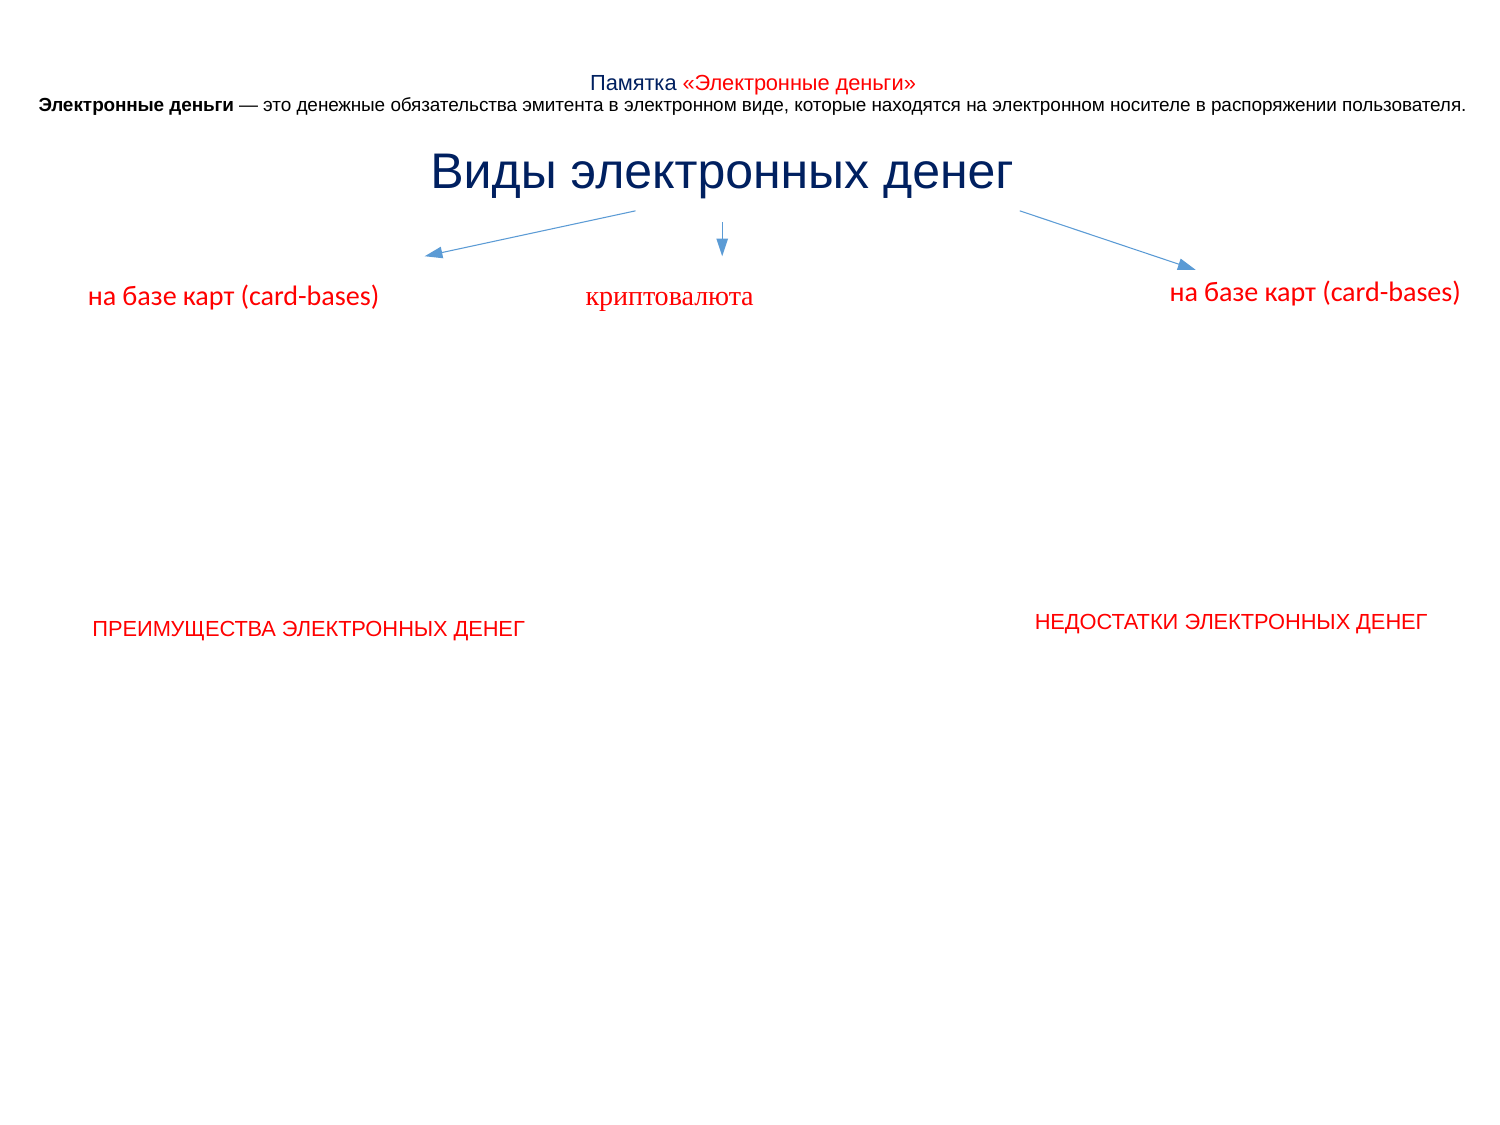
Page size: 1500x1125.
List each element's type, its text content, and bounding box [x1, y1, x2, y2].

text_box ПРЕИМУЩЕСТВА ЭЛЕКТРОННЫХ ДЕНЕГ [78, 607, 541, 649]
text_box на базе карт (card-bases) [1155, 266, 1482, 314]
list Виды электронных денег [0, 143, 1445, 985]
text_box криптовалюта [569, 270, 770, 318]
title Памятка «Электронные деньги» Электронные деньги — это денежные обязательства эмитента в электронном виде, которые находятся на электронном носителе в распоряжении пользователя. [17, 64, 1490, 144]
text_box НЕДОСТАТКИ ЭЛЕКТРОННЫХ ДЕНЕГ [1020, 600, 1444, 642]
text_box на базе карт (card-bases) [73, 270, 395, 319]
